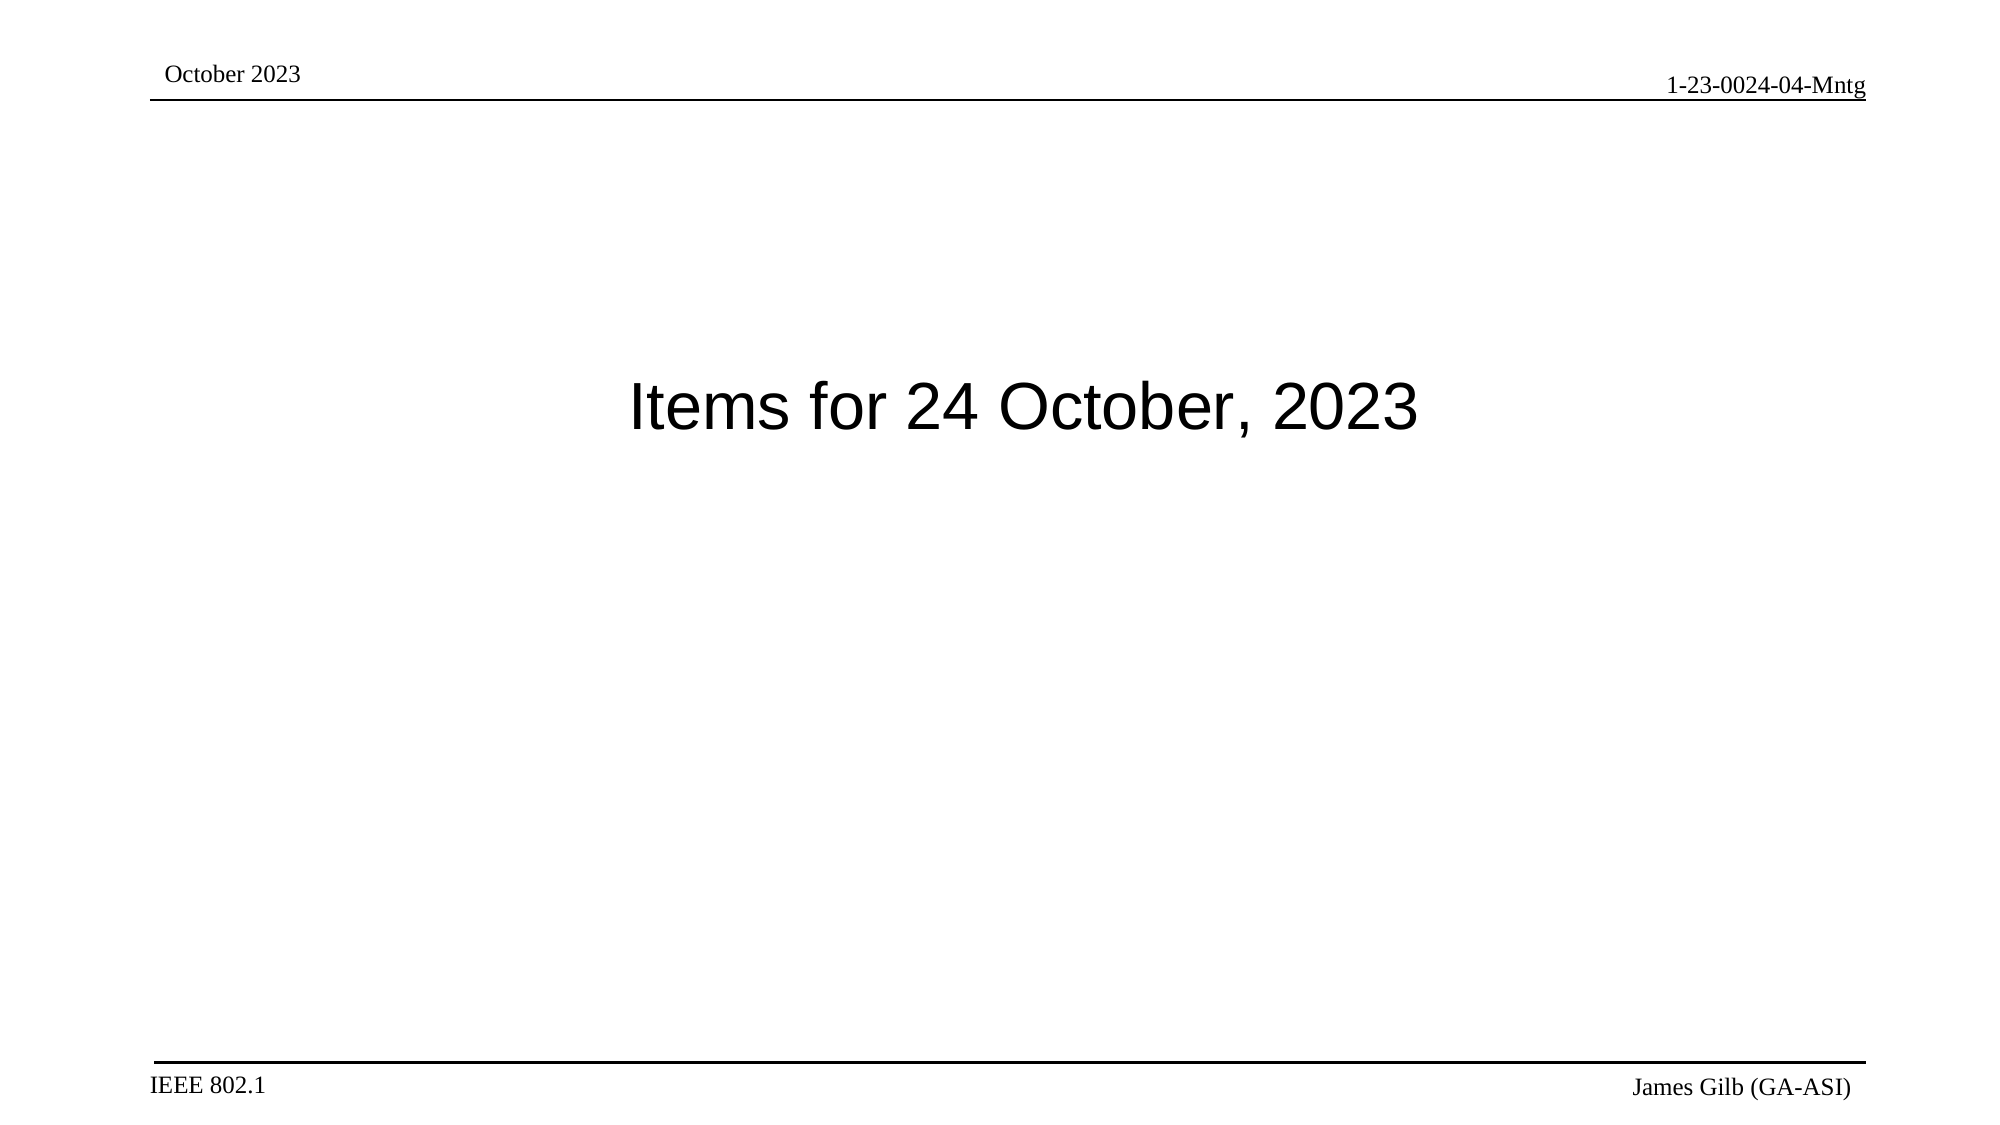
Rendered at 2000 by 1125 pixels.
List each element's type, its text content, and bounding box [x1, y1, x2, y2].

subtitle Items for 24 October, 2023 [149, 112, 1900, 693]
